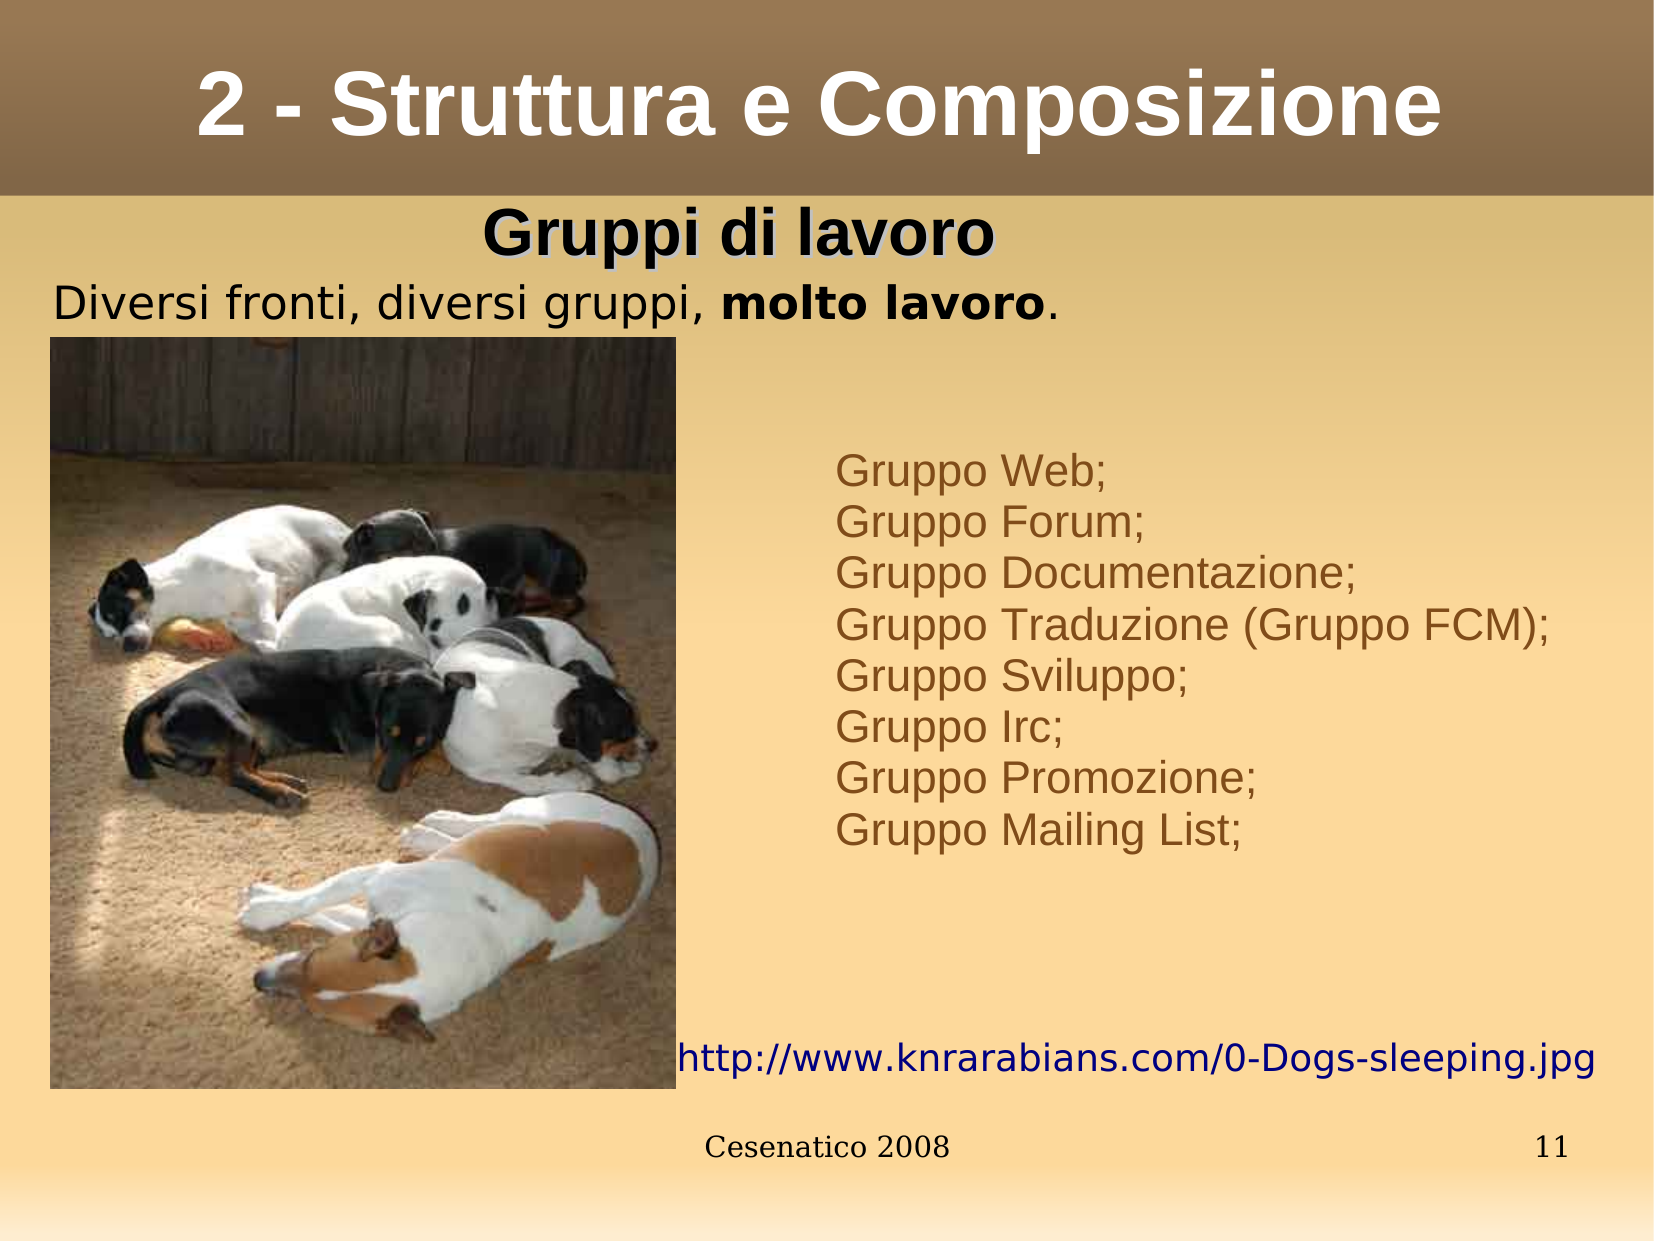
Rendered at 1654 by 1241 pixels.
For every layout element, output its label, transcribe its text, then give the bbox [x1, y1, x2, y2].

title 2 - Struttura e Composizione [76, 7, 1565, 200]
text_box http://www.knrarabians.com/0-Dogs-sleeping.jpg [661, 1029, 1625, 1088]
picture [0, 0, 1654, 1241]
text_box Gruppi di lavoro [467, 187, 1013, 269]
text_box Gruppo Web; Gruppo Forum; Gruppo Documentazione; Gruppo Traduzione (Gruppo FCM); Gruppo Sviluppo; Gruppo Irc; Gruppo Promozione; Gruppo Mailing List; [807, 437, 1576, 863]
text_box Diversi fronti, diversi gruppi, molto lavoro. [37, 269, 1076, 338]
